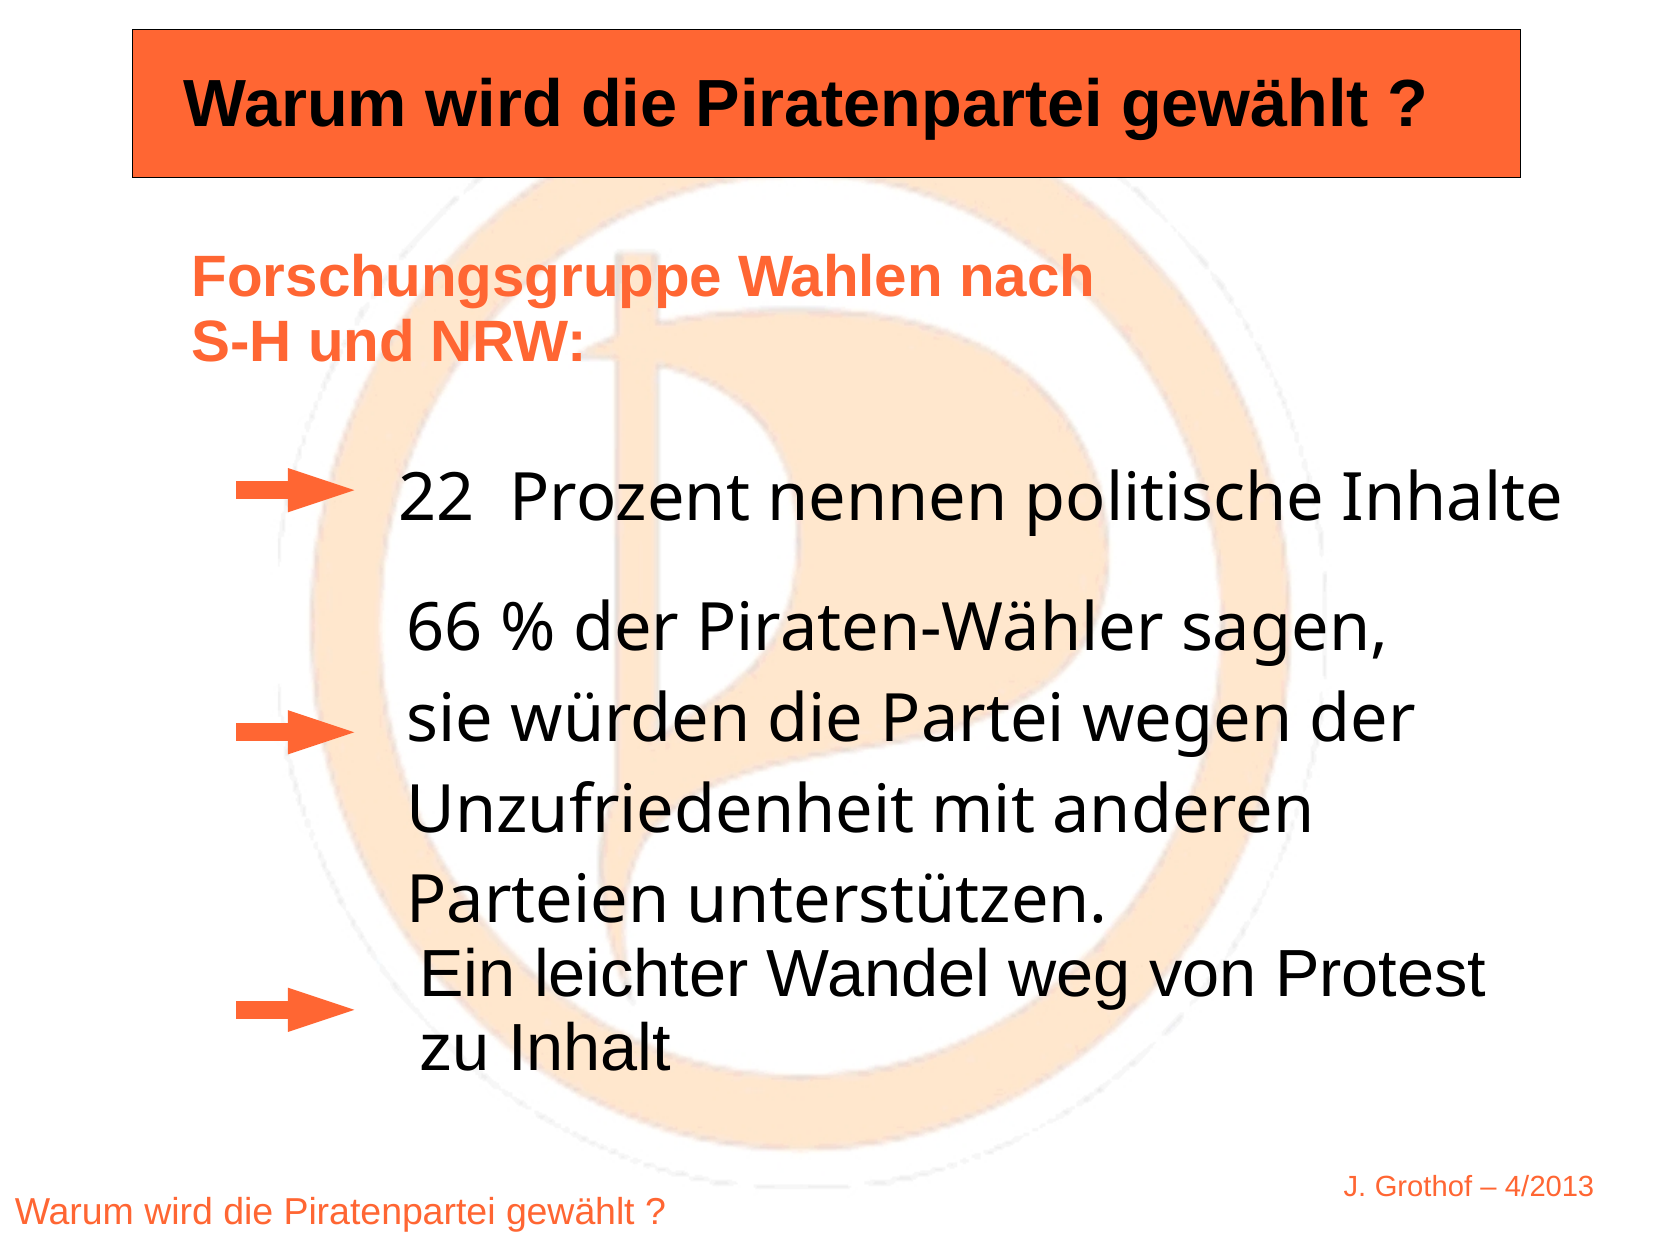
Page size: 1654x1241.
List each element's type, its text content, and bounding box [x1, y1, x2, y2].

text_box Warum wird die Piratenpartei gewählt ? [0, 1183, 680, 1241]
text_box 66 % der Piraten-Wähler sagen, sie würden die Partei wegen der Unzufriedenheit mit anderen Parteien unterstützen. [391, 571, 1388, 886]
picture [0, 0, 1654, 1241]
text_box Forschungsgruppe Wahlen nach S-H und NRW: [177, 236, 1111, 384]
text_box Ein leichter Wandel weg von Protest zu Inhalt [404, 928, 1502, 1093]
text_box Warum wird die Piratenpartei gewählt ? [145, 59, 1509, 158]
text_box 22 Prozent nennen politische Inhalte [383, 441, 1528, 532]
text_box [132, 29, 1521, 178]
